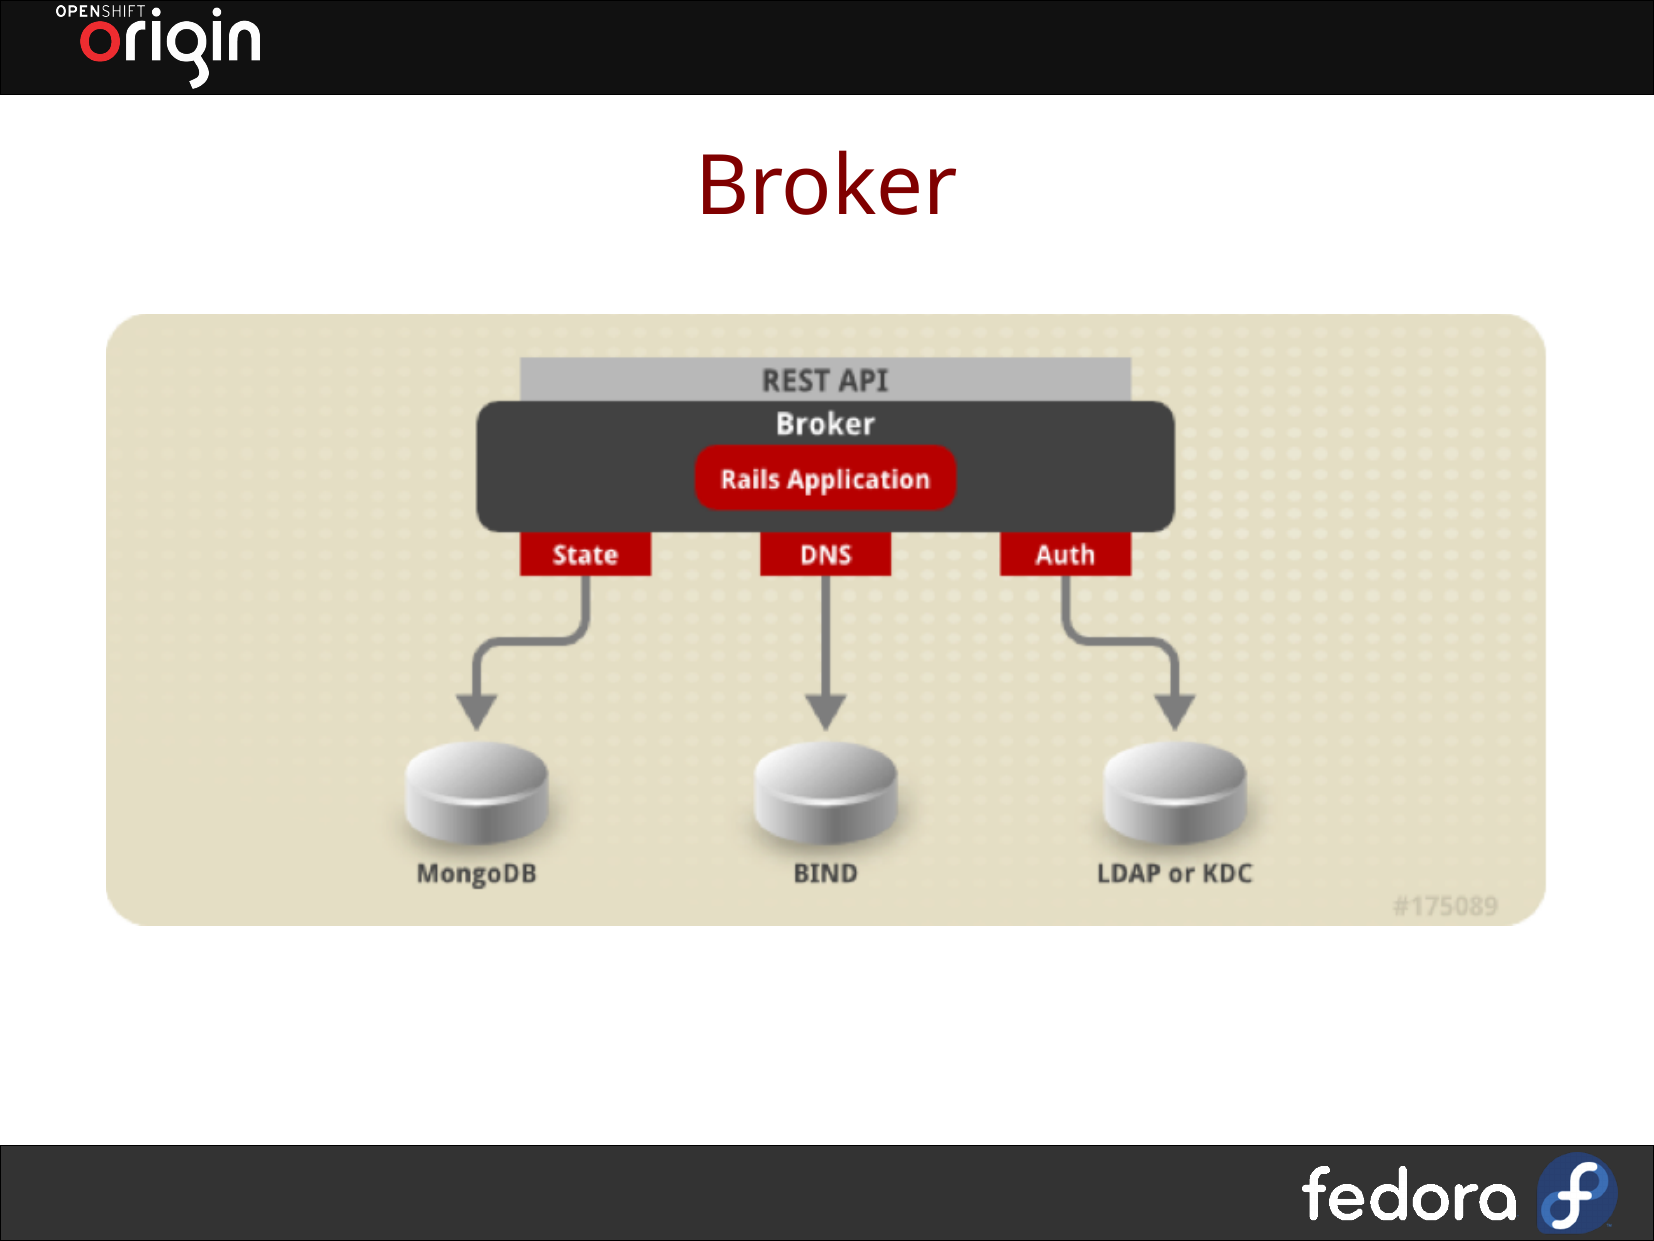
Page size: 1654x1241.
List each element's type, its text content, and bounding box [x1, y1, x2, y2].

picture [56, 5, 260, 89]
title Broker [82, 78, 1571, 287]
picture [1299, 1151, 1619, 1235]
picture [106, 314, 1548, 926]
